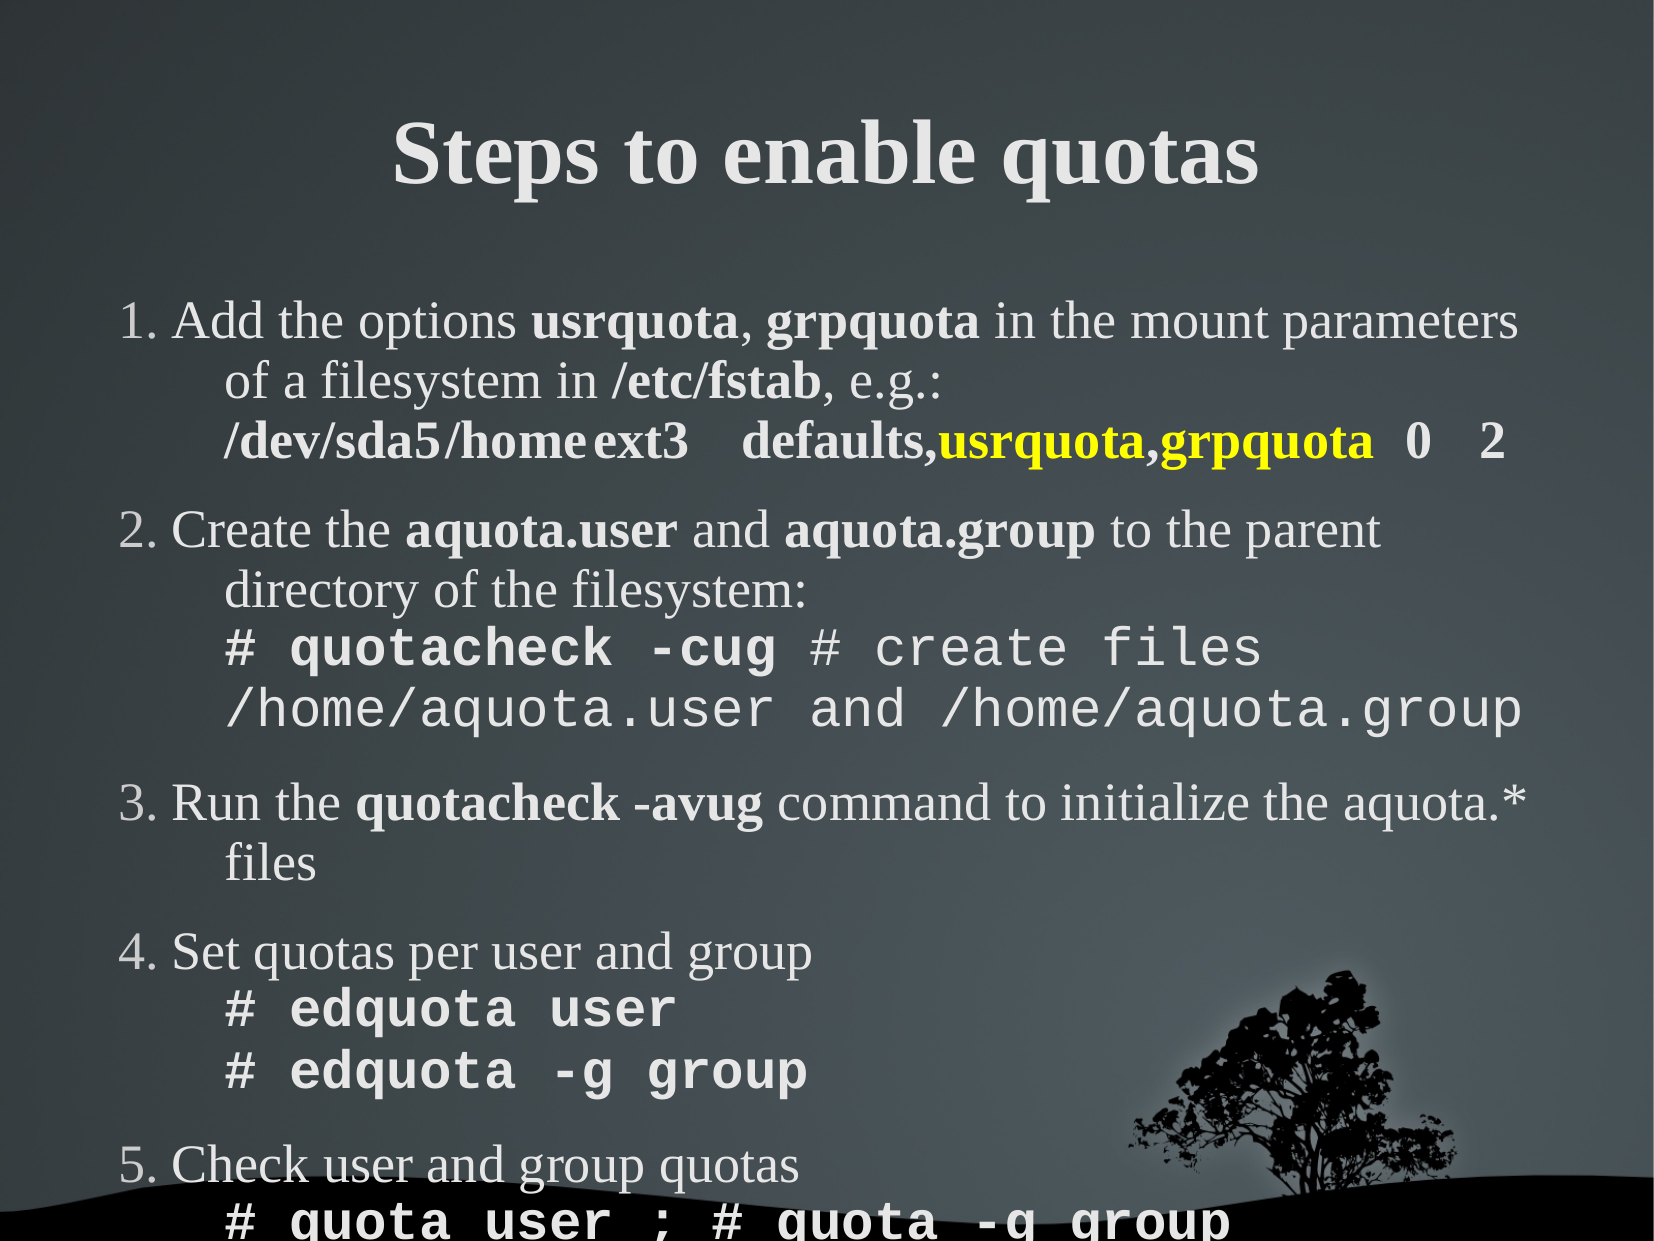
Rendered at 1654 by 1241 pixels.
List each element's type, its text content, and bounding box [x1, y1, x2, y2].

picture [805, 1229, 1026, 1241]
title Steps to enable quotas [82, 33, 1571, 273]
picture [0, 0, 1654, 1241]
picture [1145, 1229, 1156, 1234]
picture [332, 1229, 341, 1234]
picture [430, 1229, 438, 1234]
picture [787, 1229, 797, 1234]
picture [318, 1229, 797, 1241]
picture [917, 1229, 925, 1234]
picture [1177, 1229, 1186, 1234]
picture [852, 1229, 863, 1234]
list Add the options usrquota, grpquota in the mount parameters of a filesystem in /etc/fstab, e.g.: /dev/sda5 /home ext3 defaults,usrquota,grpquota 0 2 Create the aquota.user and aquota.group to the parent directory of the filesystem: # quotacheck -cug # create files /home/aquota.user and /home/aquota.group Run the quotacheck -avug command to initialize the aquota.* files Set quotas per user and group # edquota user # edquota -g group Check user and group quotas # quota user ; # quota -g group [82, 290, 1571, 1229]
picture [1211, 1229, 1221, 1234]
picture [300, 1229, 310, 1234]
picture [1081, 1229, 1090, 1234]
picture [365, 1229, 376, 1234]
picture [1016, 1229, 1025, 1234]
picture [820, 1229, 829, 1234]
picture [1098, 1229, 1203, 1241]
picture [495, 1229, 504, 1234]
picture [1033, 1229, 1091, 1241]
